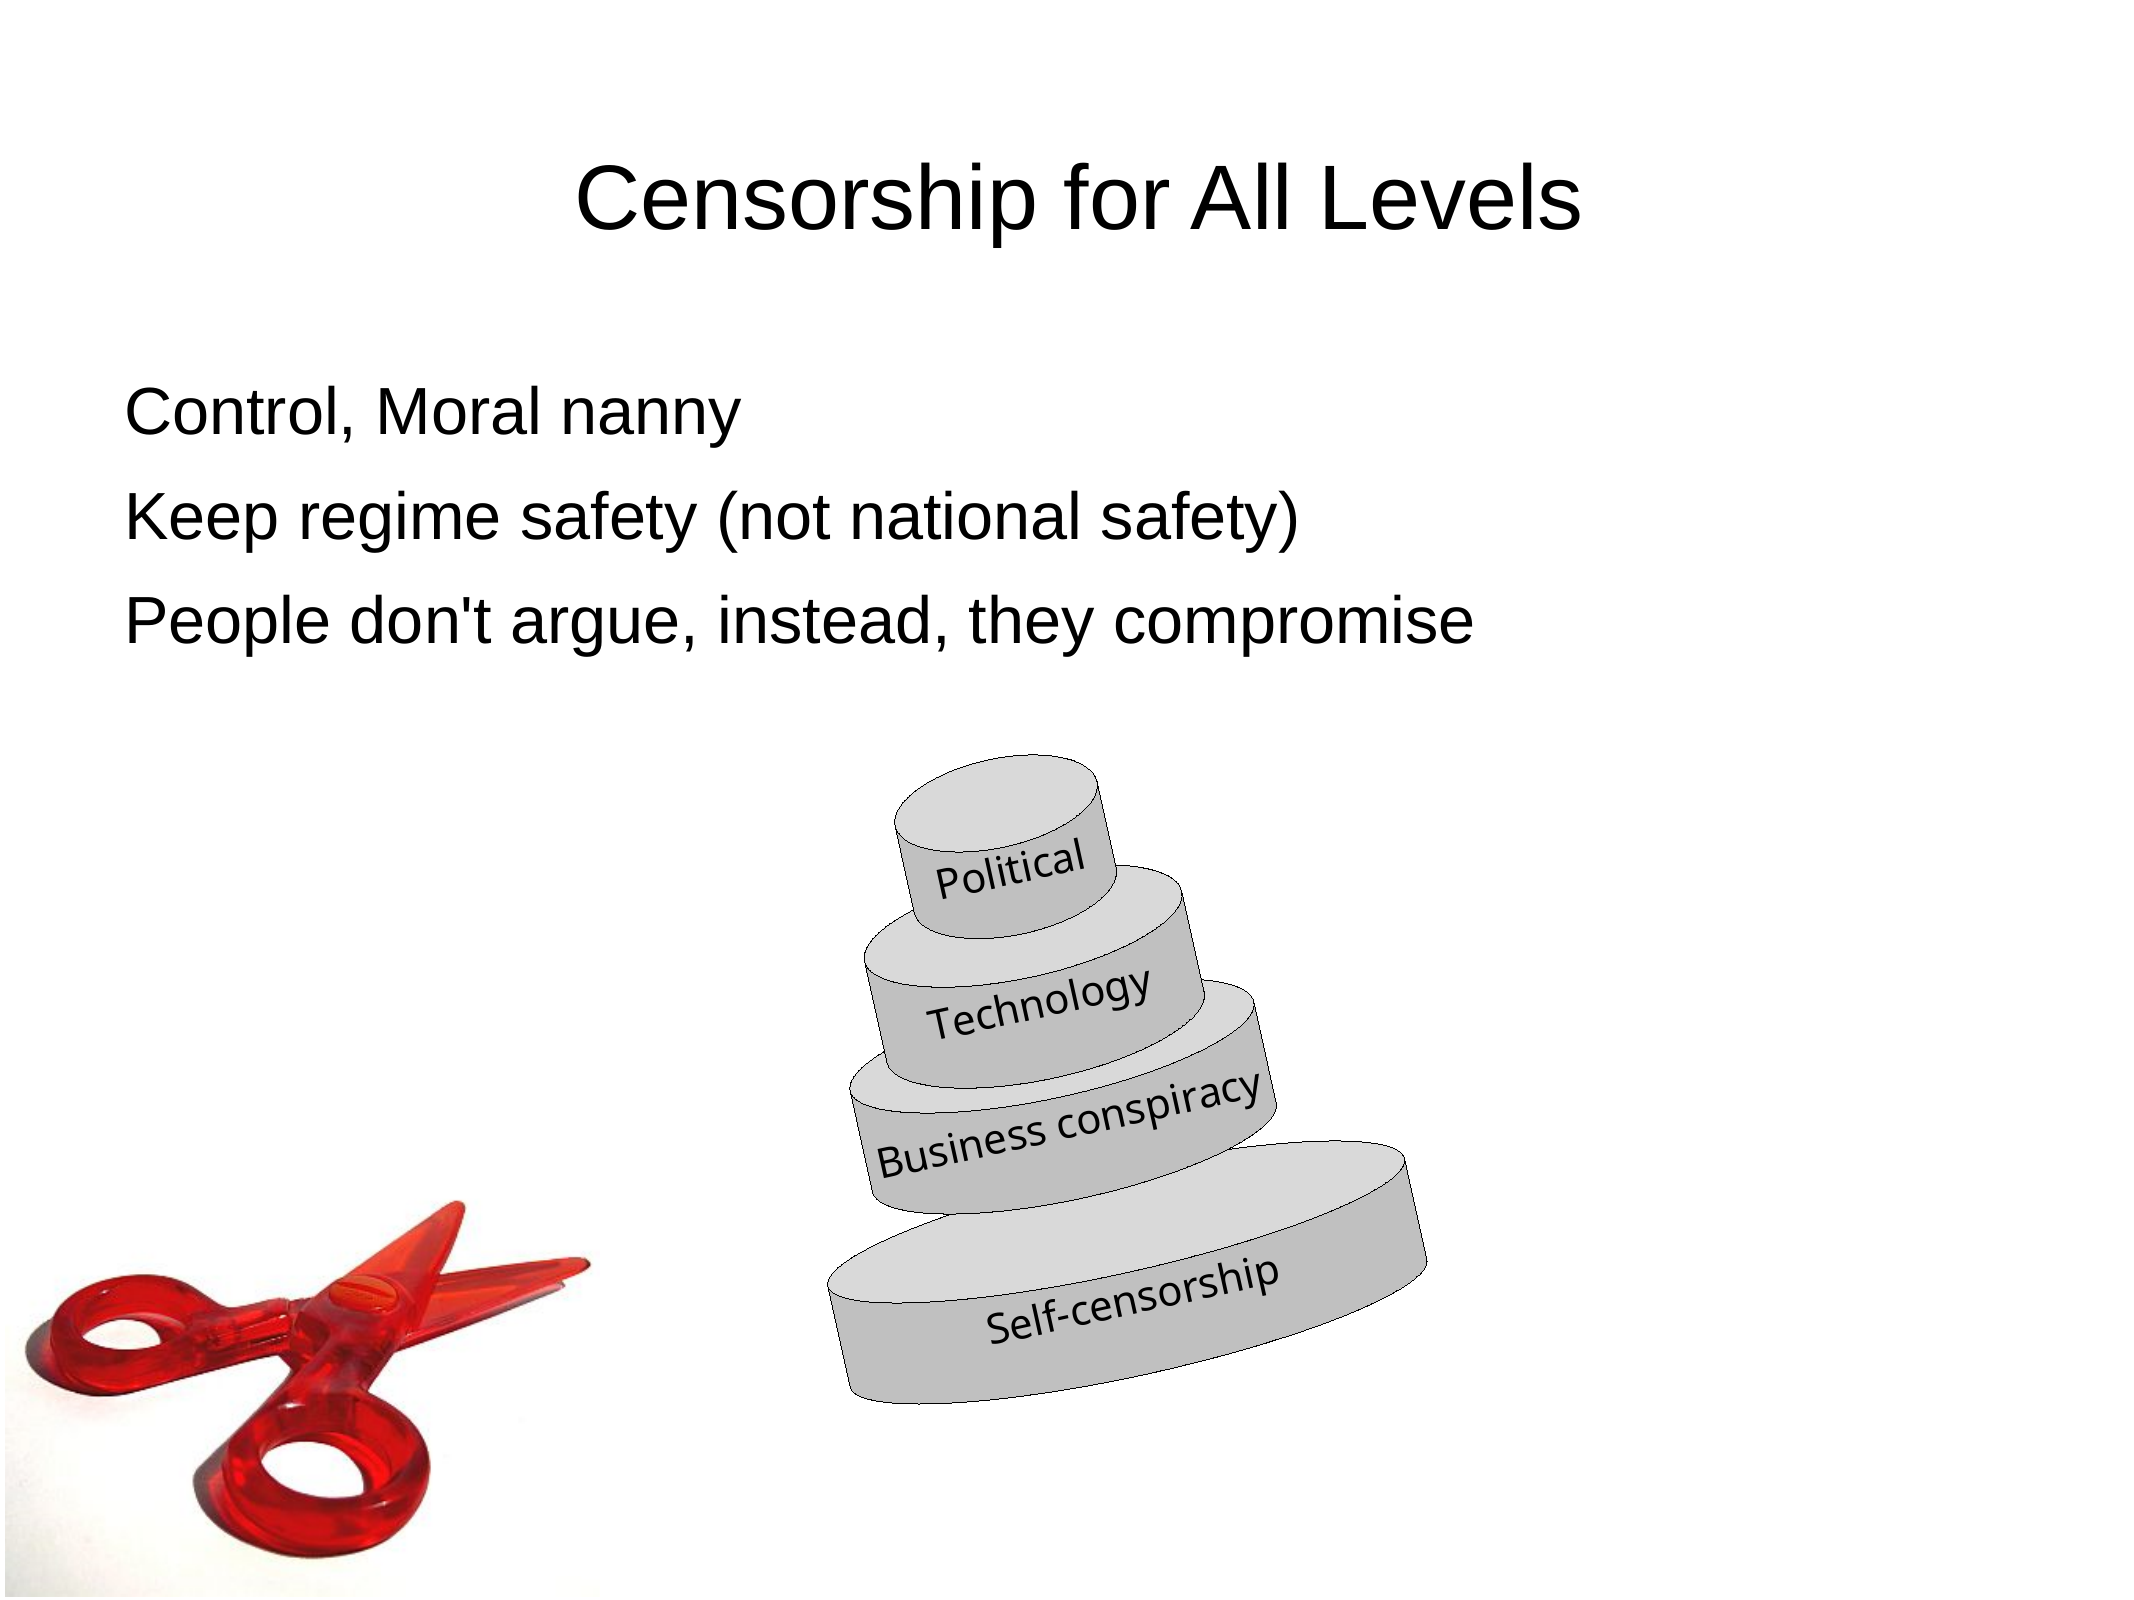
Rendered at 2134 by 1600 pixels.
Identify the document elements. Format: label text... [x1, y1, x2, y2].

text_box Business conspiracy [850, 1006, 1277, 1215]
title Censorship for All Levels [106, 63, 2027, 331]
text_box Political [896, 785, 1117, 939]
list Control, Moral nanny Keep regime safety (not national safety) People don't argue, instead, they compromise [106, 374, 2027, 1431]
text_box Technology [865, 896, 1205, 1089]
picture [5, 1151, 600, 1597]
